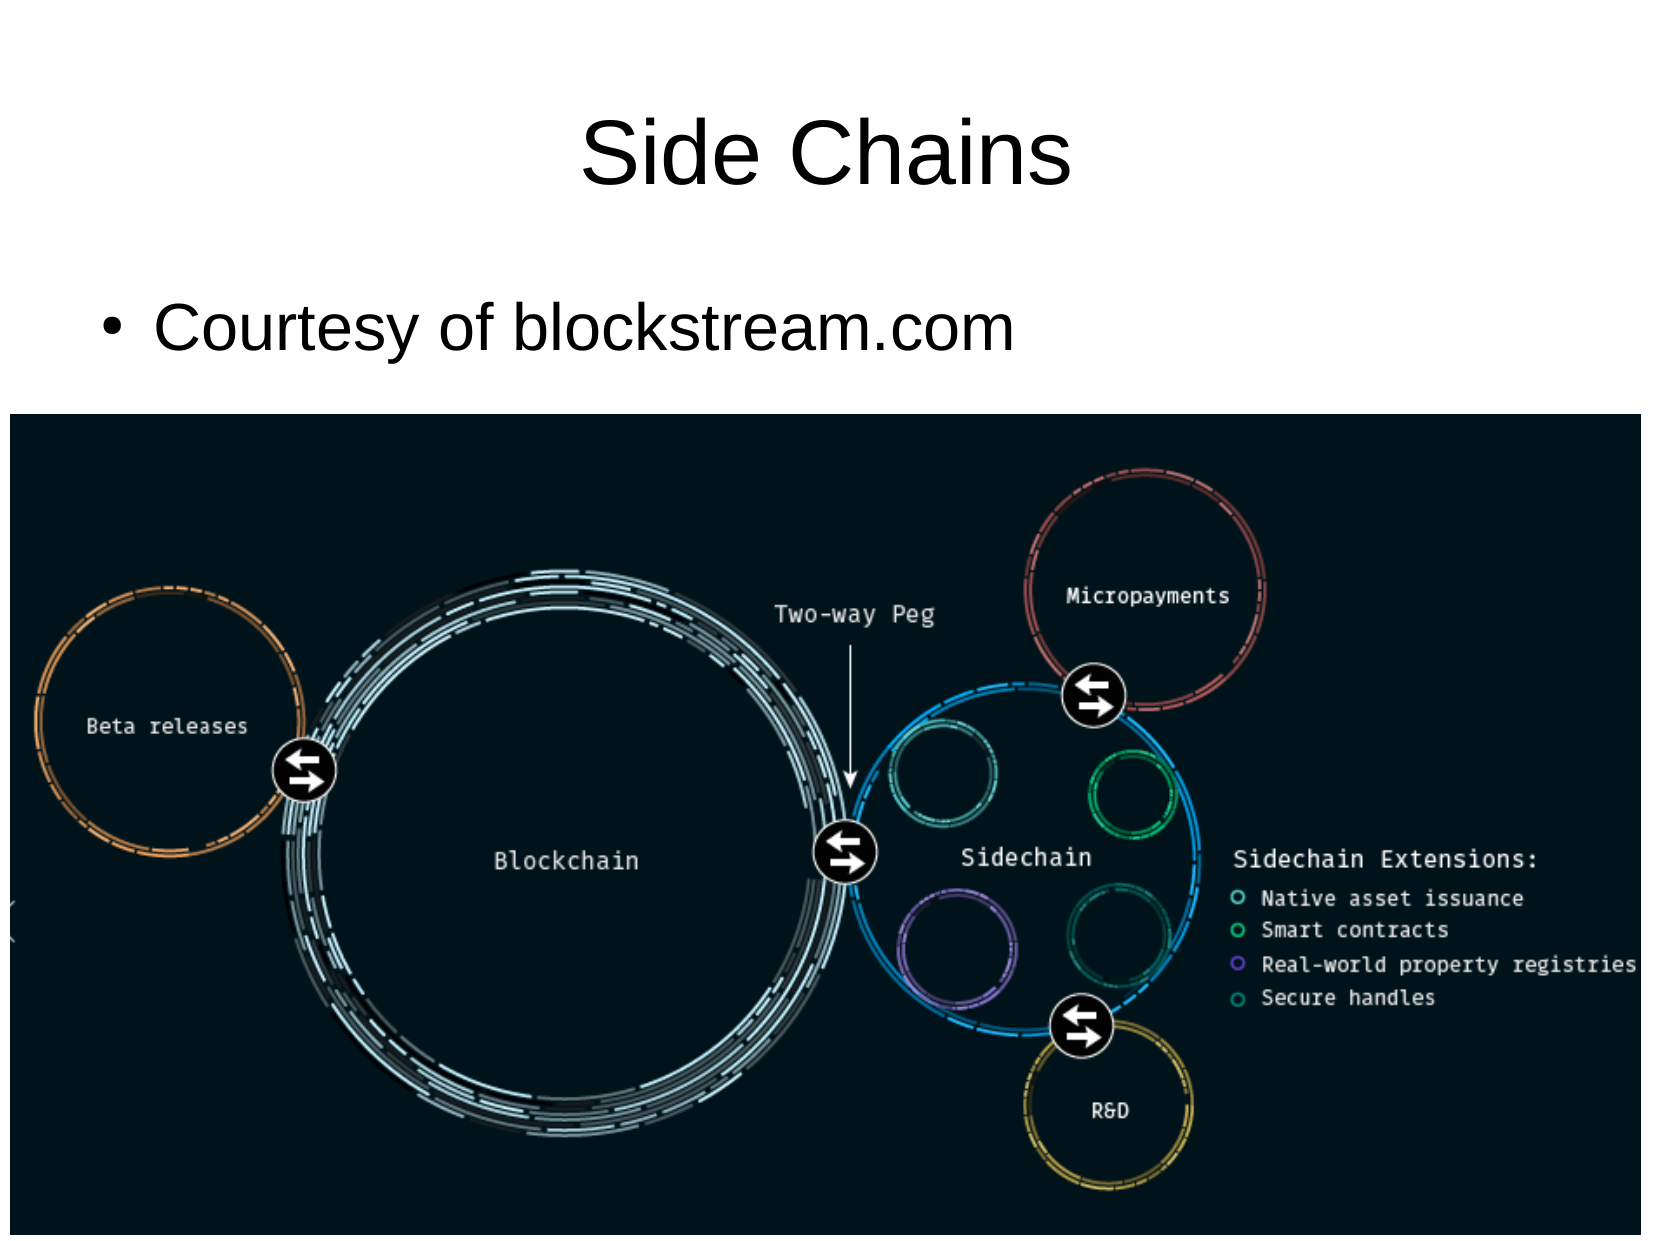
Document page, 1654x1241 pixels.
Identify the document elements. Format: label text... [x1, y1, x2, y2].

title Side Chains [82, 49, 1571, 257]
picture [10, 414, 1641, 1235]
list Courtesy of blockstream.com [82, 290, 1571, 414]
